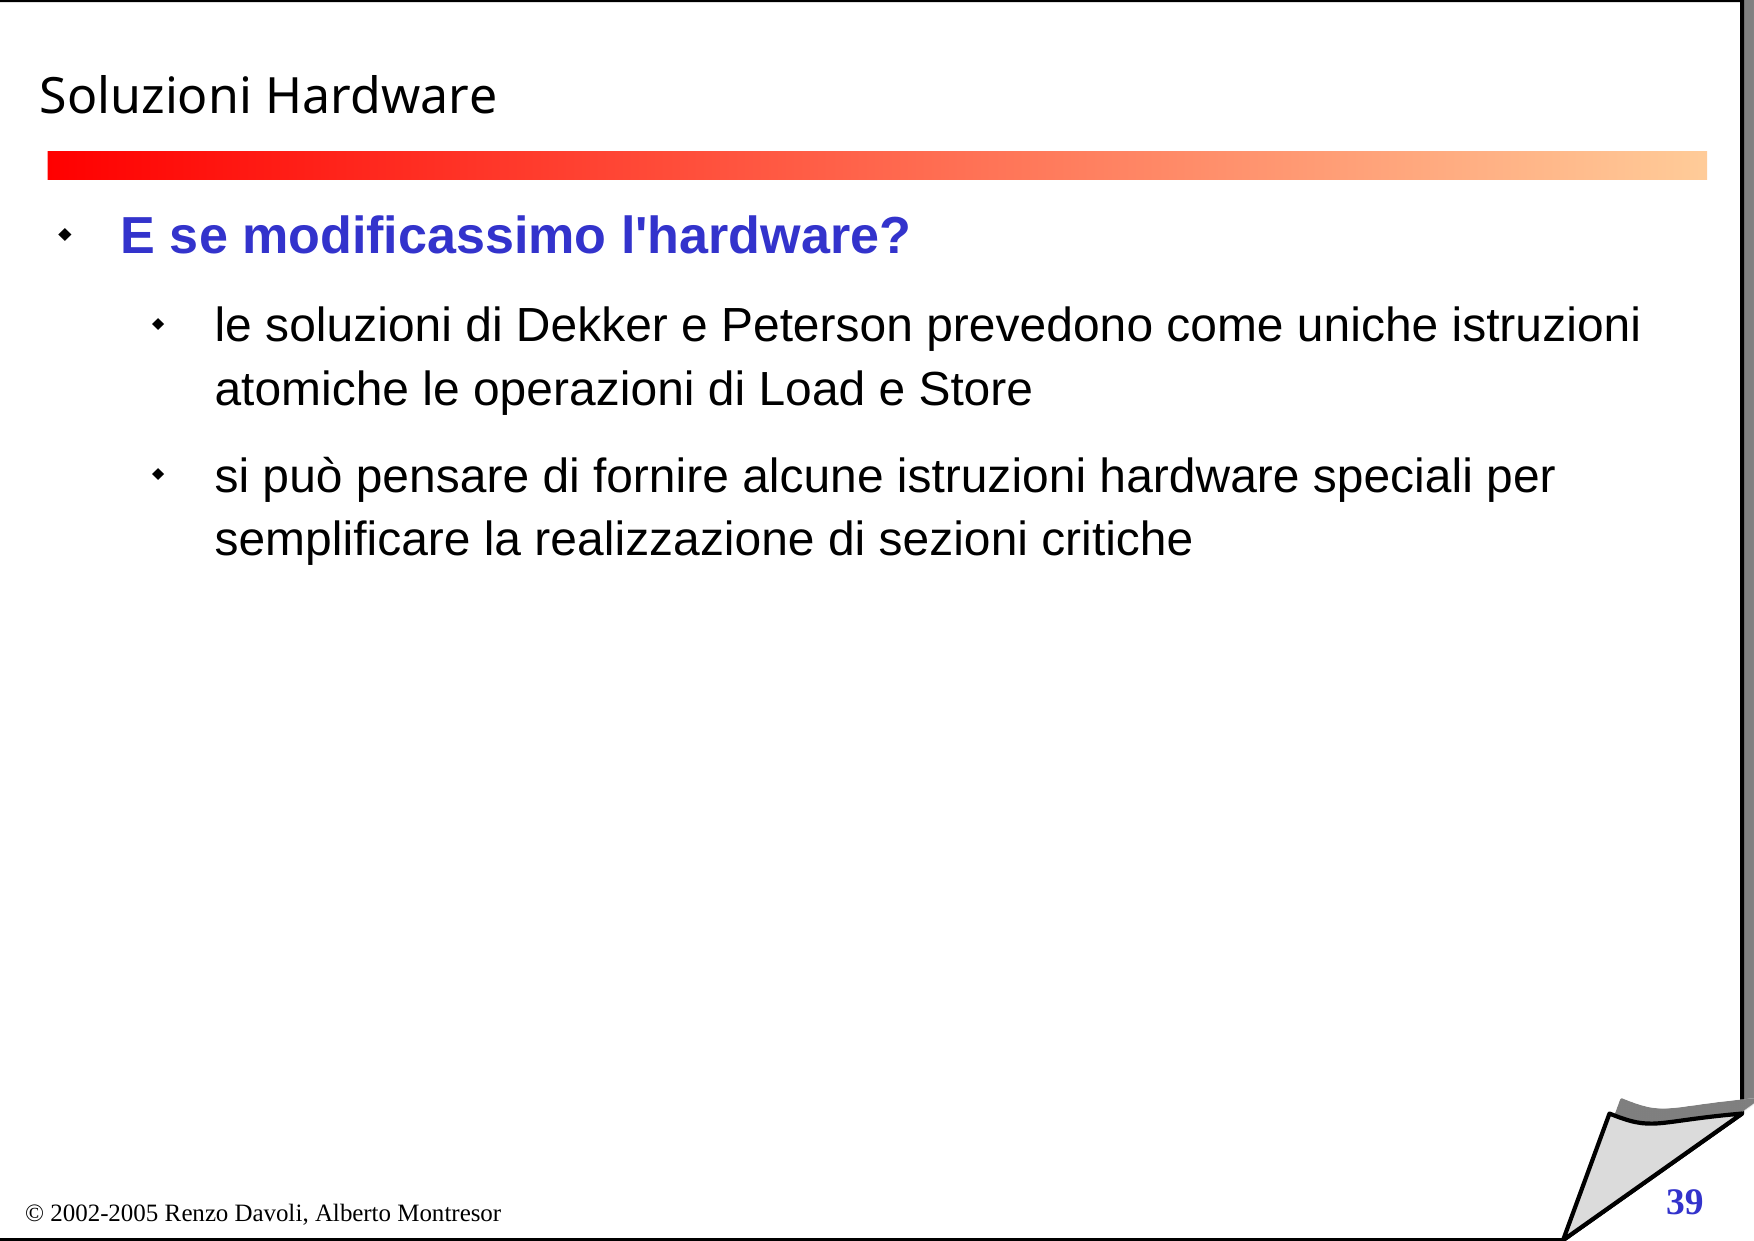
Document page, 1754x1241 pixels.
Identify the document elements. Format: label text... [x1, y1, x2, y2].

title Soluzioni Hardware [39, 49, 1713, 144]
list E se modificassimo l'hardware? le soluzioni di Dekker e Peterson prevedono come uniche istruzioni atomiche le operazioni di Load e Store si può pensare di fornire alcune istruzioni hardware speciali per semplificare la realizzazione di sezioni critiche [58, 206, 1696, 815]
